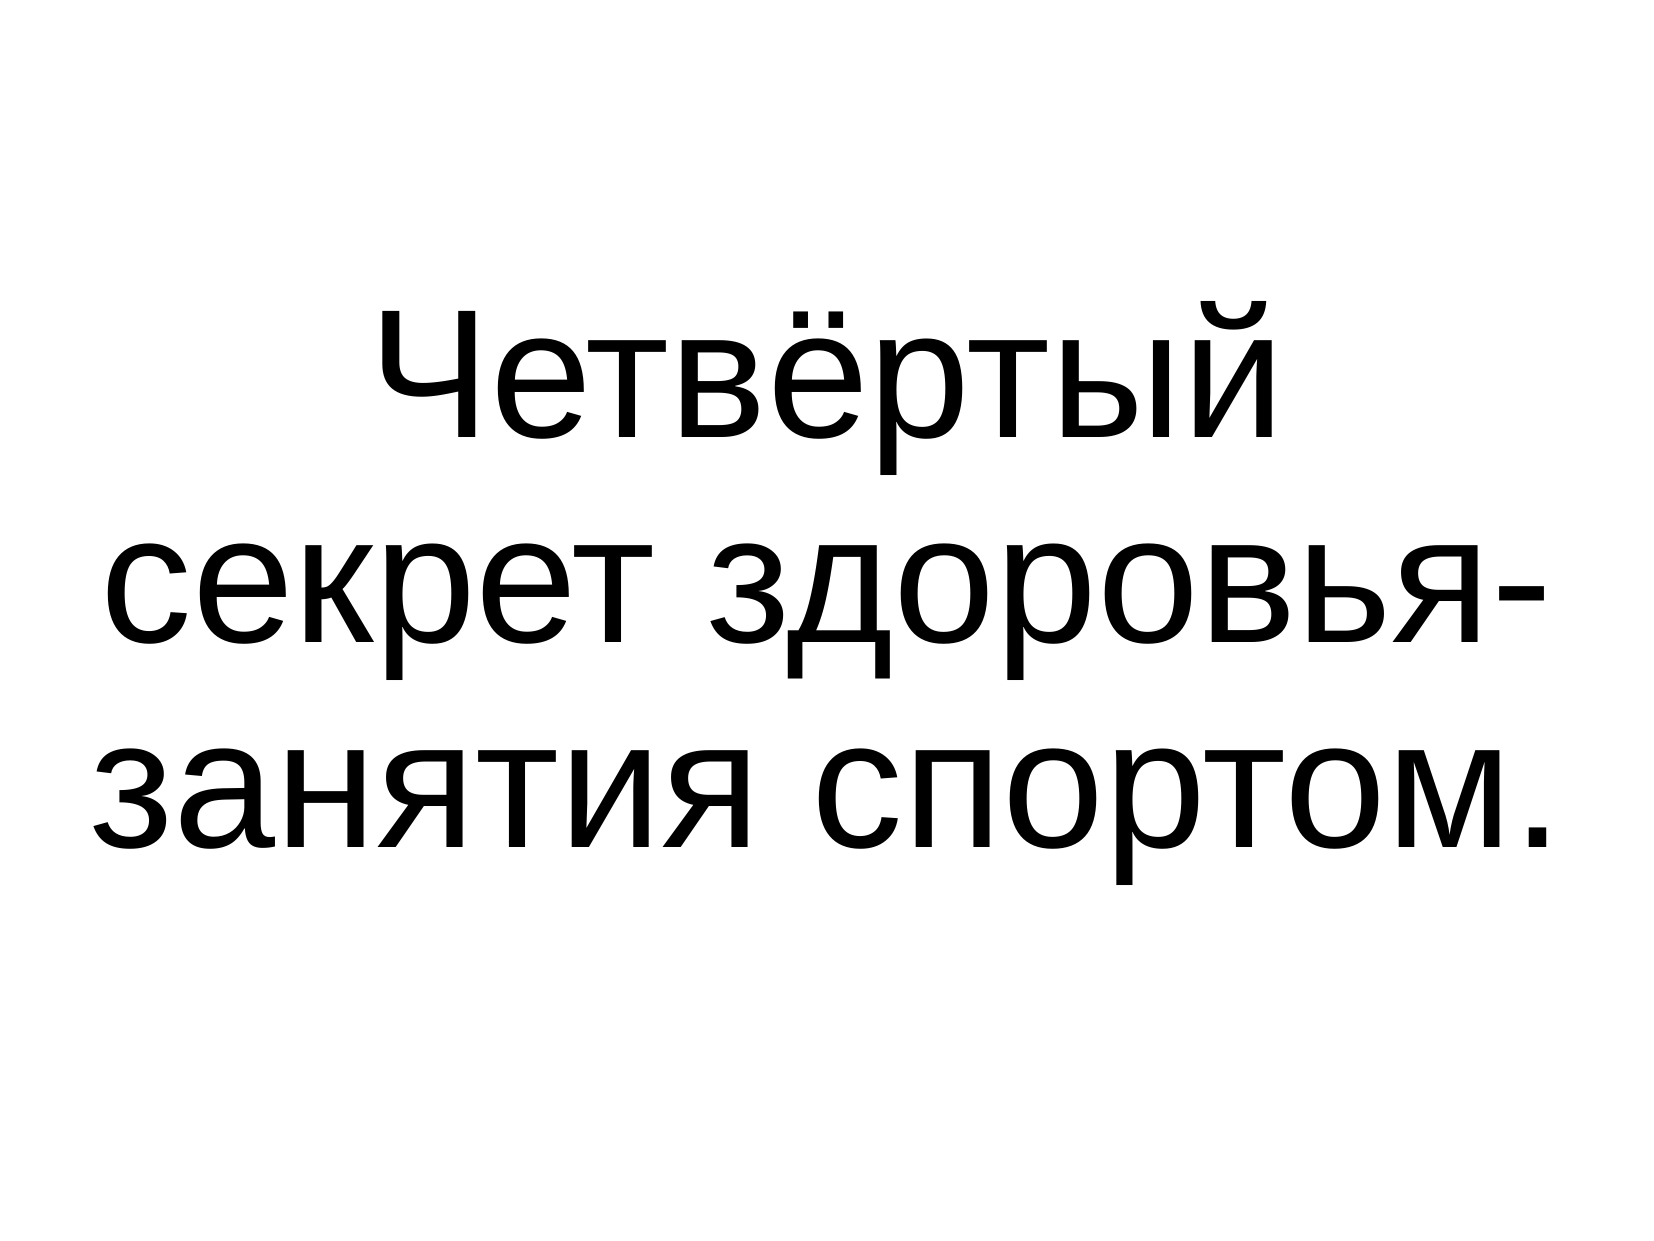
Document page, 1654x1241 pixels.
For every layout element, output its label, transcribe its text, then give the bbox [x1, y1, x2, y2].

subtitle Четвёртый секрет здоровья- занятия спортом. [82, 49, 1571, 1109]
